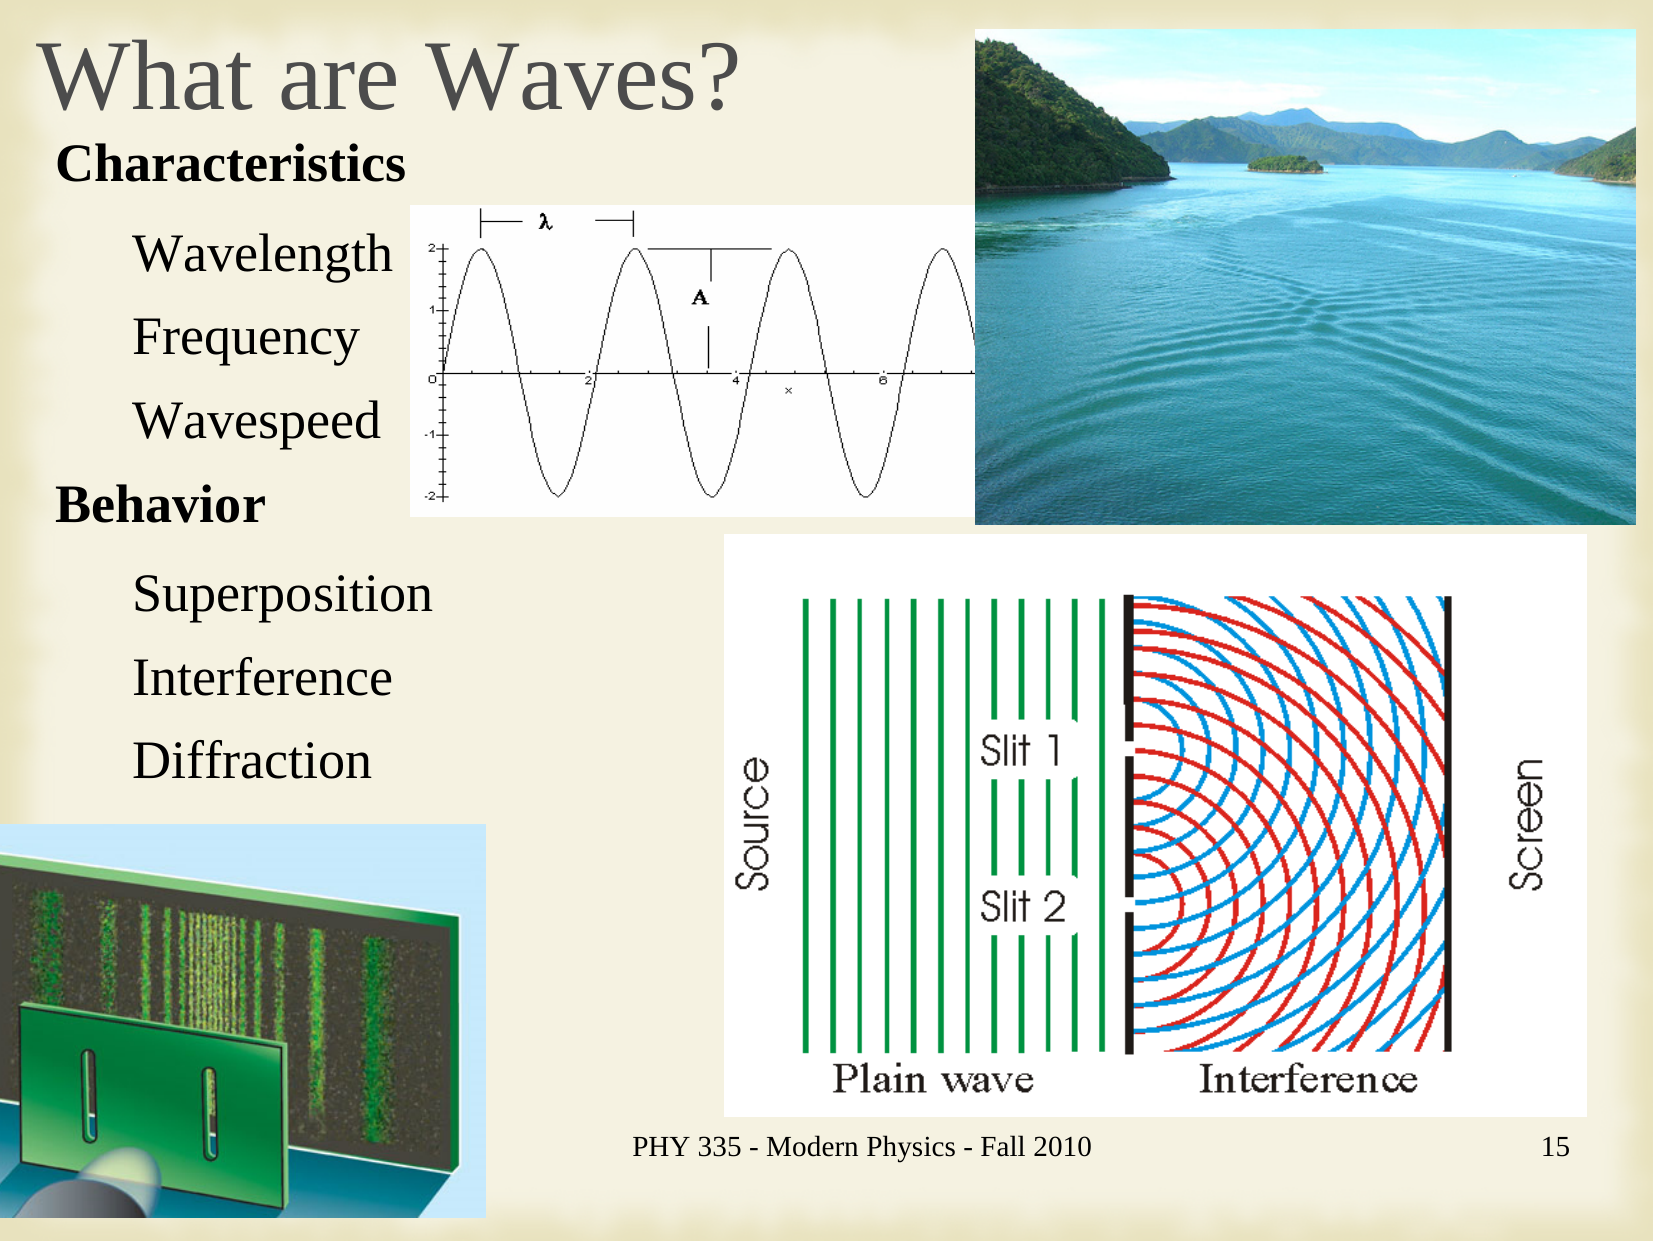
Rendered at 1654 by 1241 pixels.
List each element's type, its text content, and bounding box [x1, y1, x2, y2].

list Characteristics Wavelength Frequency Wavespeed Behavior Superposition Interference Diffraction [37, 133, 593, 826]
title What are Waves? [0, 0, 780, 173]
picture [0, 0, 1653, 1241]
